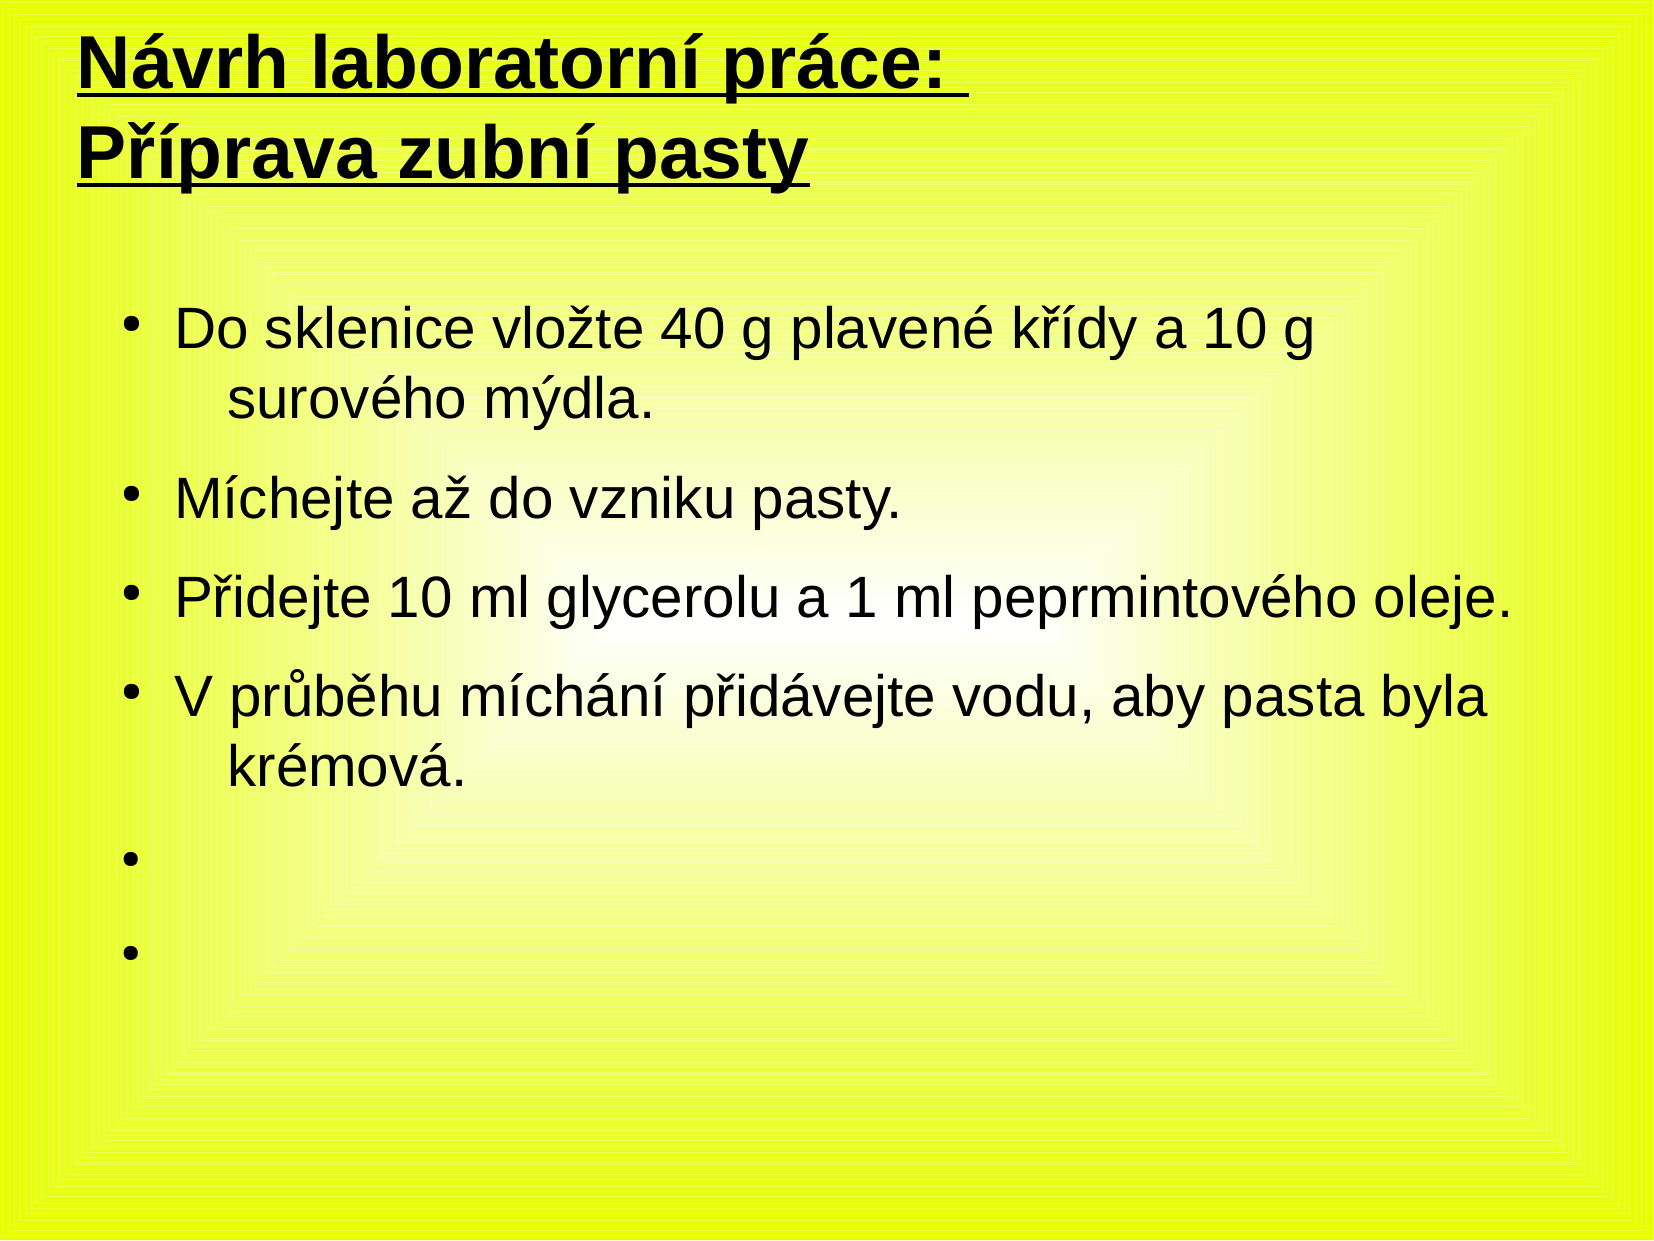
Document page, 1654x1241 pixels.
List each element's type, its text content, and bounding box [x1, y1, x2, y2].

title Návrh laboratorní práce: Příprava zubní pasty [76, 0, 1565, 208]
list Do sklenice vložte 40 g plavené křídy a 10 g surového mýdla. Míchejte až do vzniku pasty. Přidejte 10 ml glycerolu a 1 ml peprmintového oleje. V průběhu míchání přidávejte vodu, aby pasta byla krémová. [85, 290, 1568, 950]
